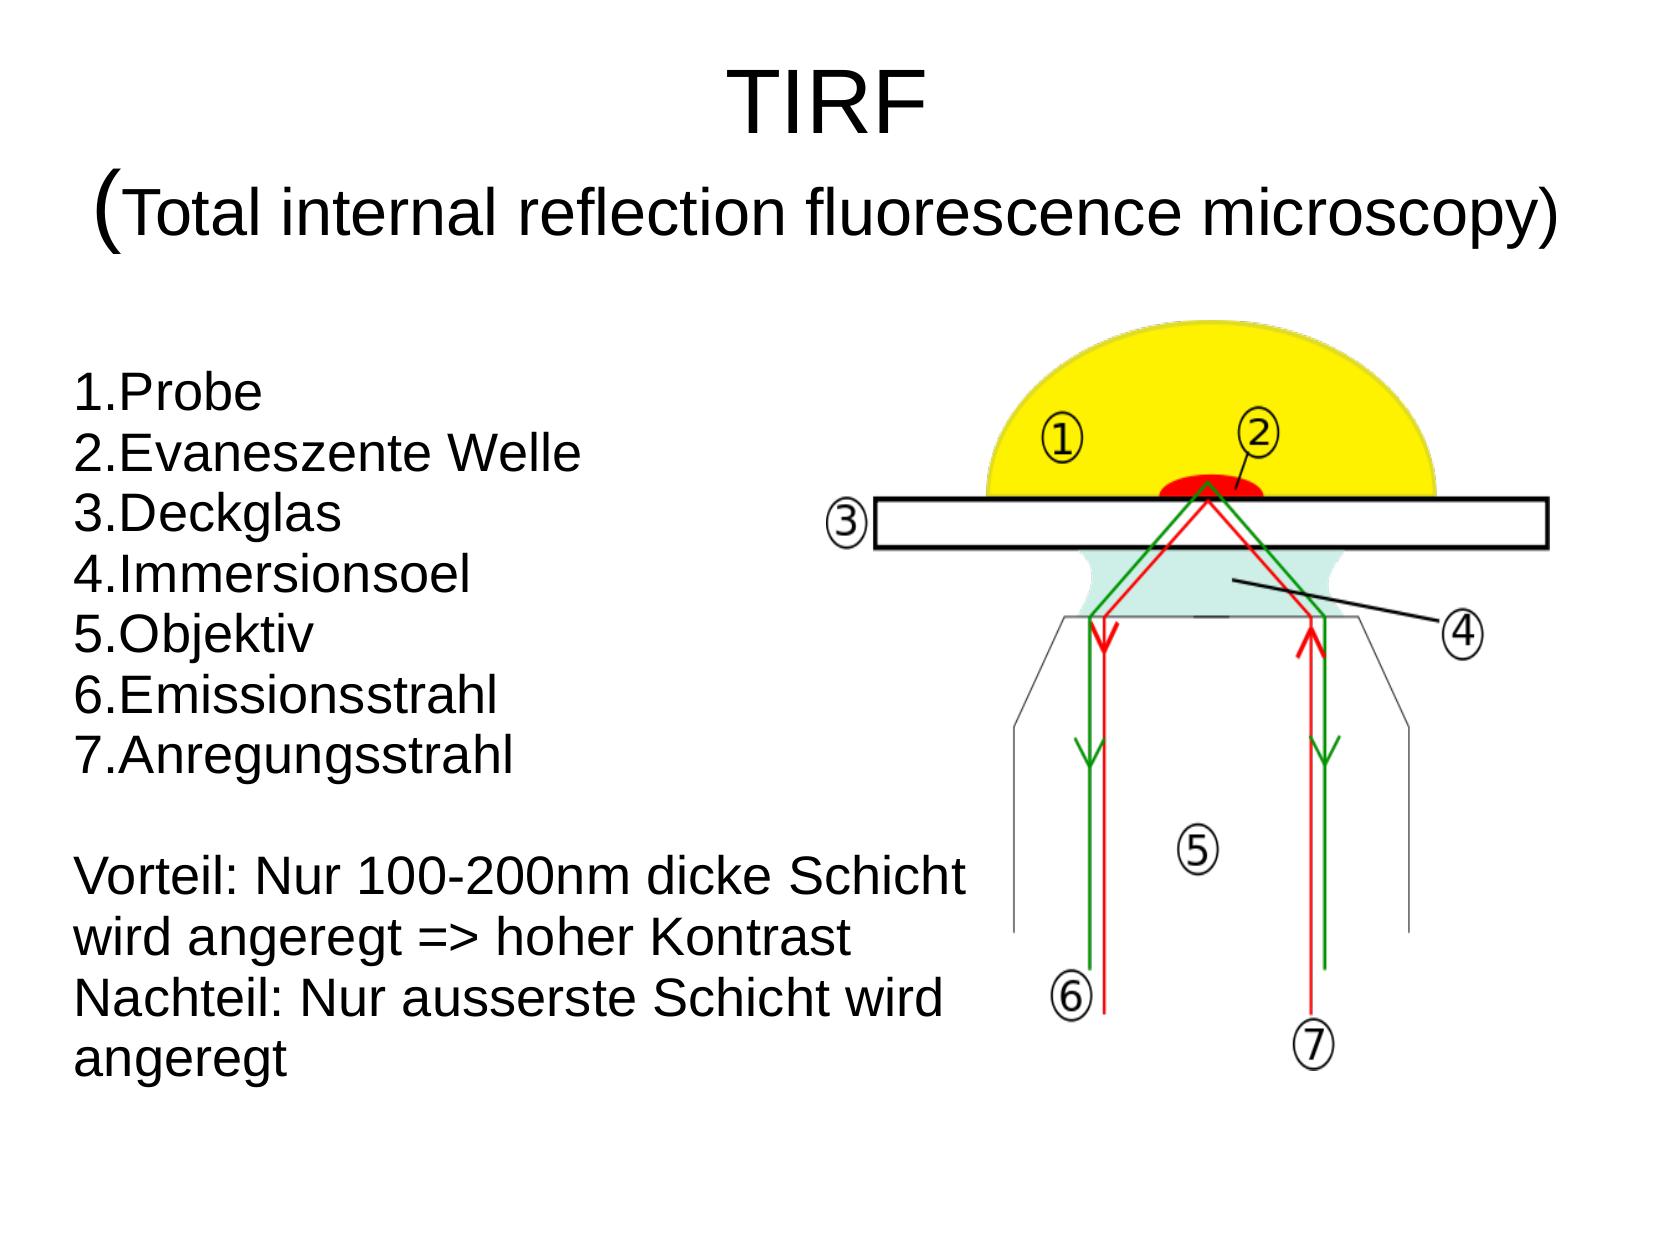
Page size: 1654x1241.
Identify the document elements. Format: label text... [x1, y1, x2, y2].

picture [826, 320, 1550, 1071]
title TIRF (Total internal reflection fluorescence microscopy) [82, 49, 1571, 257]
text_box 1.Probe 2.Evaneszente Welle 3.Deckglas 4.Immersionsoel 5.Objektiv 6.Emissionsstrahl 7.Anregungsstrahl Vorteil: Nur 100-200nm dicke Schicht wird angeregt => hoher Kontrast Nachteil: Nur ausserste Schicht wird angeregt [59, 354, 1034, 1096]
